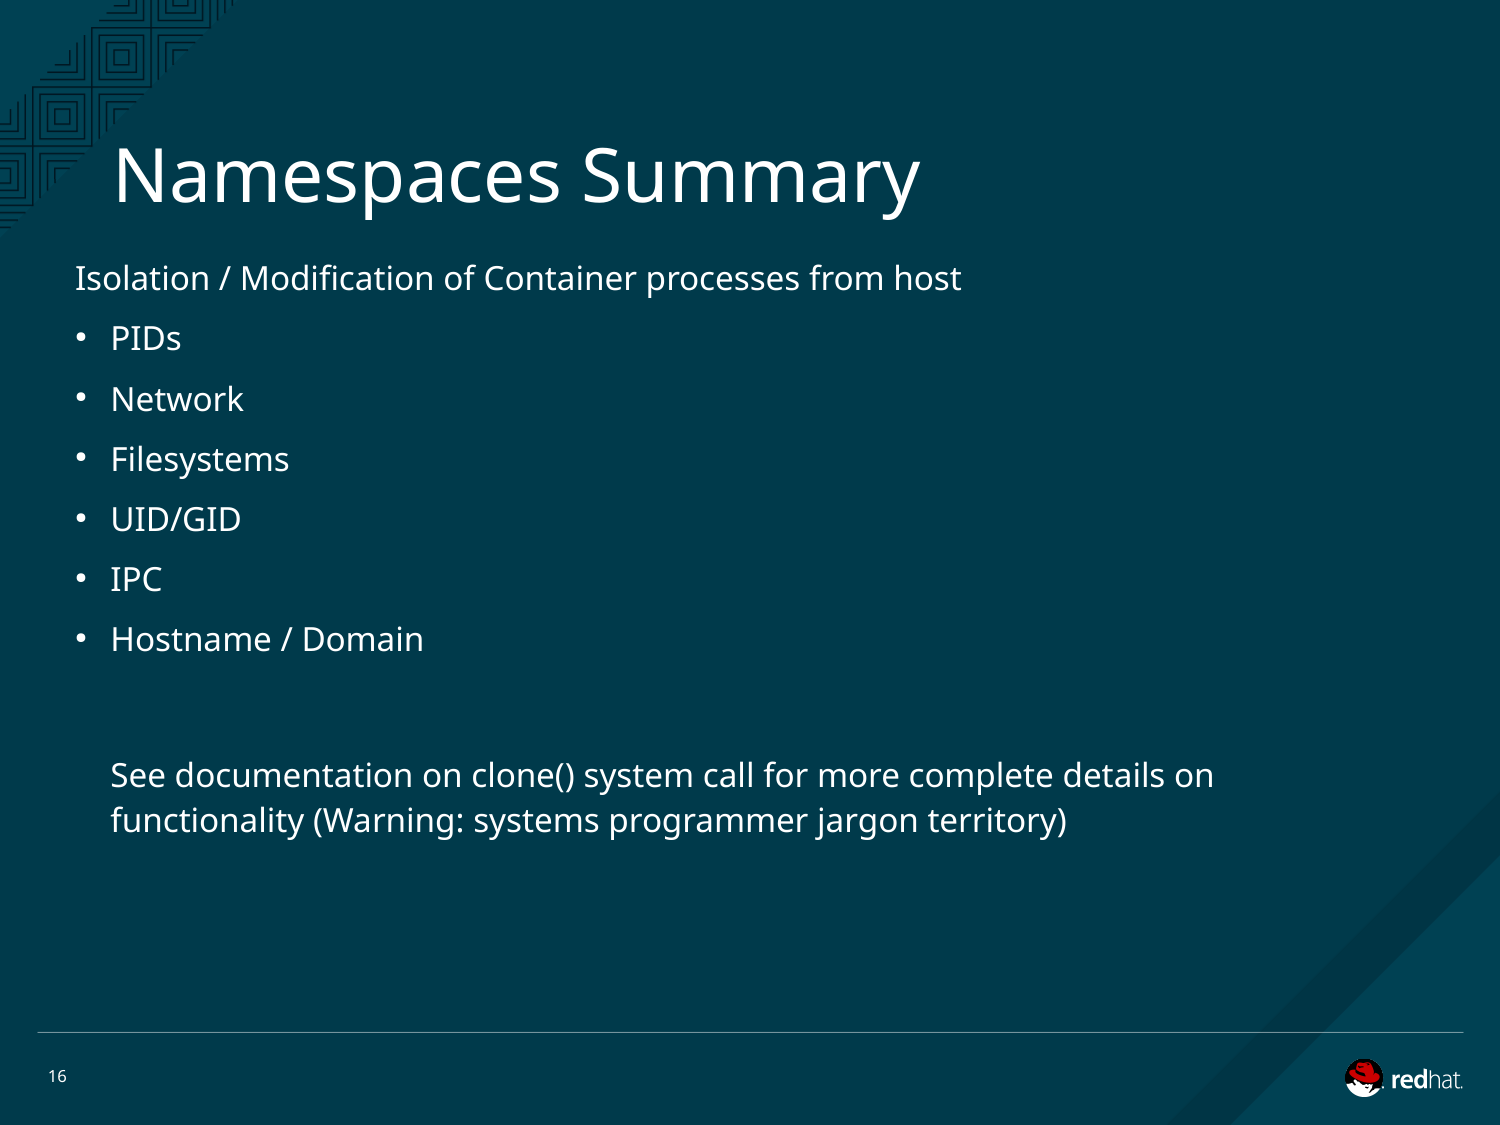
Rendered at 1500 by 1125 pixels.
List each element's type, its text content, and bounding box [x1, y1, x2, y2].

picture [1346, 1060, 1382, 1096]
text_box Isolation / Modification of Container processes from host PIDs Network Filesystems UID/GID IPC Hostname / Domain See documentation on clone() system call for more complete details on functionality (Warning: systems programmer jargon territory) [75, 254, 1411, 810]
picture [1393, 1075, 1399, 1088]
picture [1401, 1075, 1412, 1088]
title Namespaces Summary [112, 0, 1388, 225]
picture [1415, 1069, 1426, 1088]
